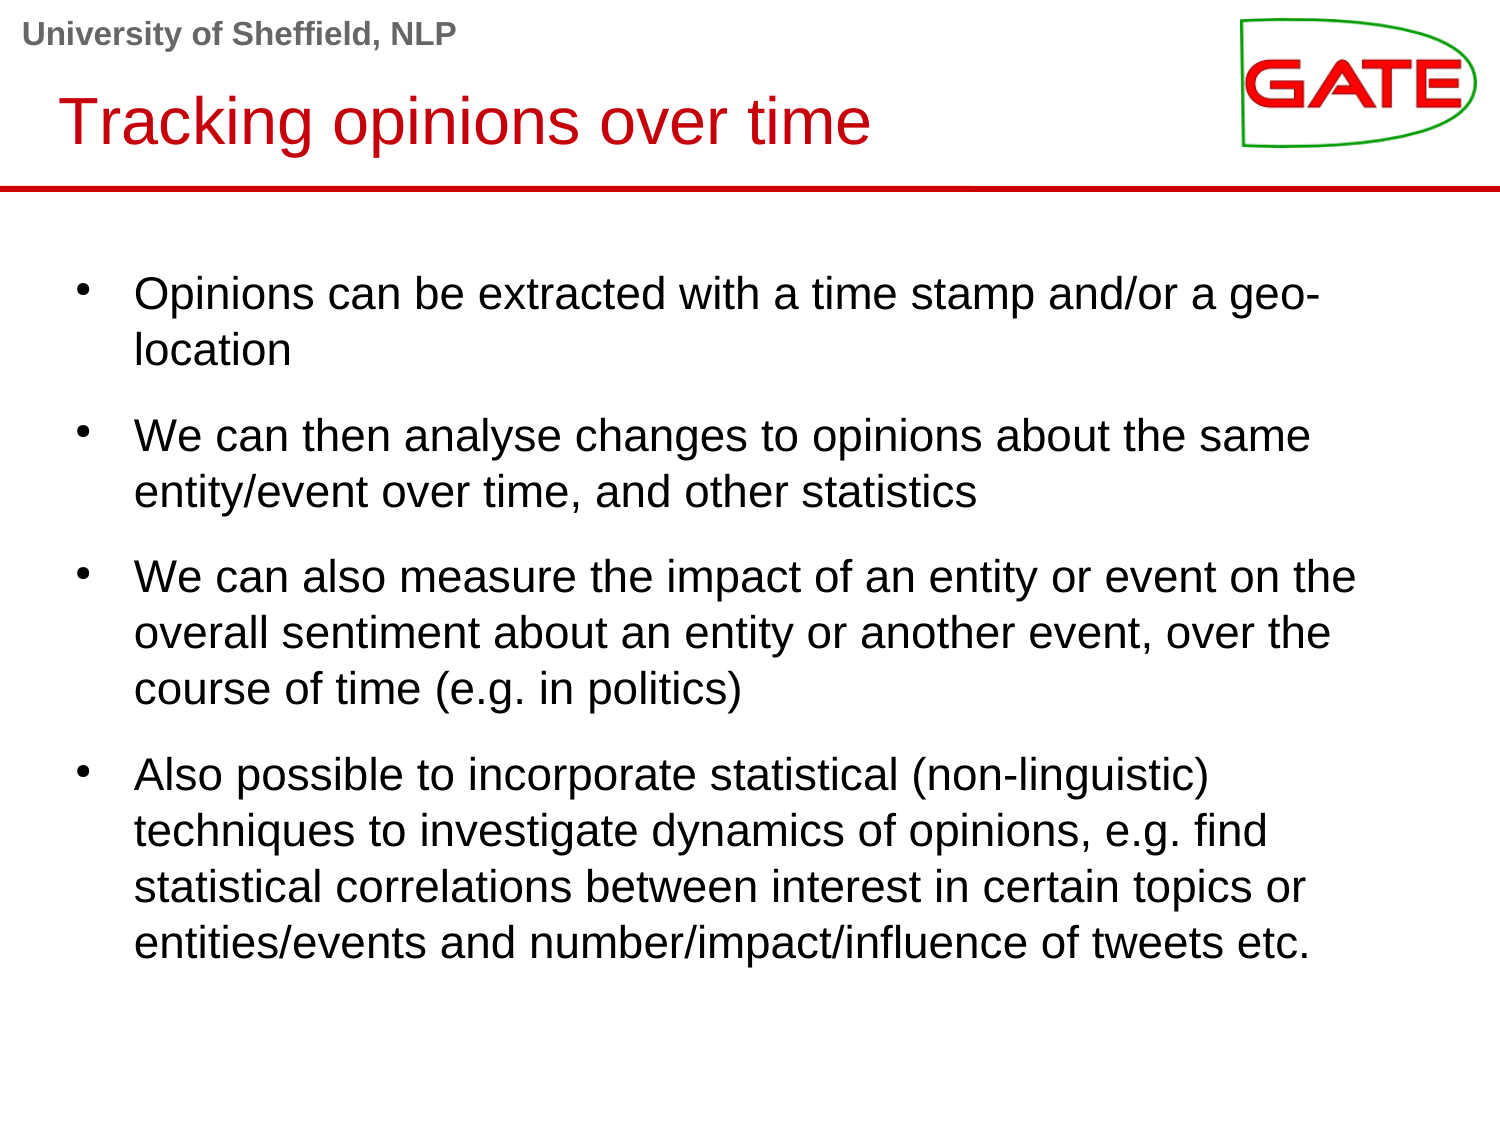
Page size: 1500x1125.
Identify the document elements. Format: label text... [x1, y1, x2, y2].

picture [1240, 18, 1477, 148]
list Opinions can be extracted with a time stamp and/or a geo-location We can then analyse changes to opinions about the same entity/event over time, and other statistics We can also measure the impact of an entity or event on the overall sentiment about an entity or another event, over the course of time (e.g. in politics) Also possible to incorporate statistical (non-linguistic) techniques to investigate dynamics of opinions, e.g. find statistical correlations between interest in certain topics or entities/events and number/impact/influence of tweets etc. [74, 262, 1425, 1019]
title Tracking opinions over time [59, 35, 1300, 209]
